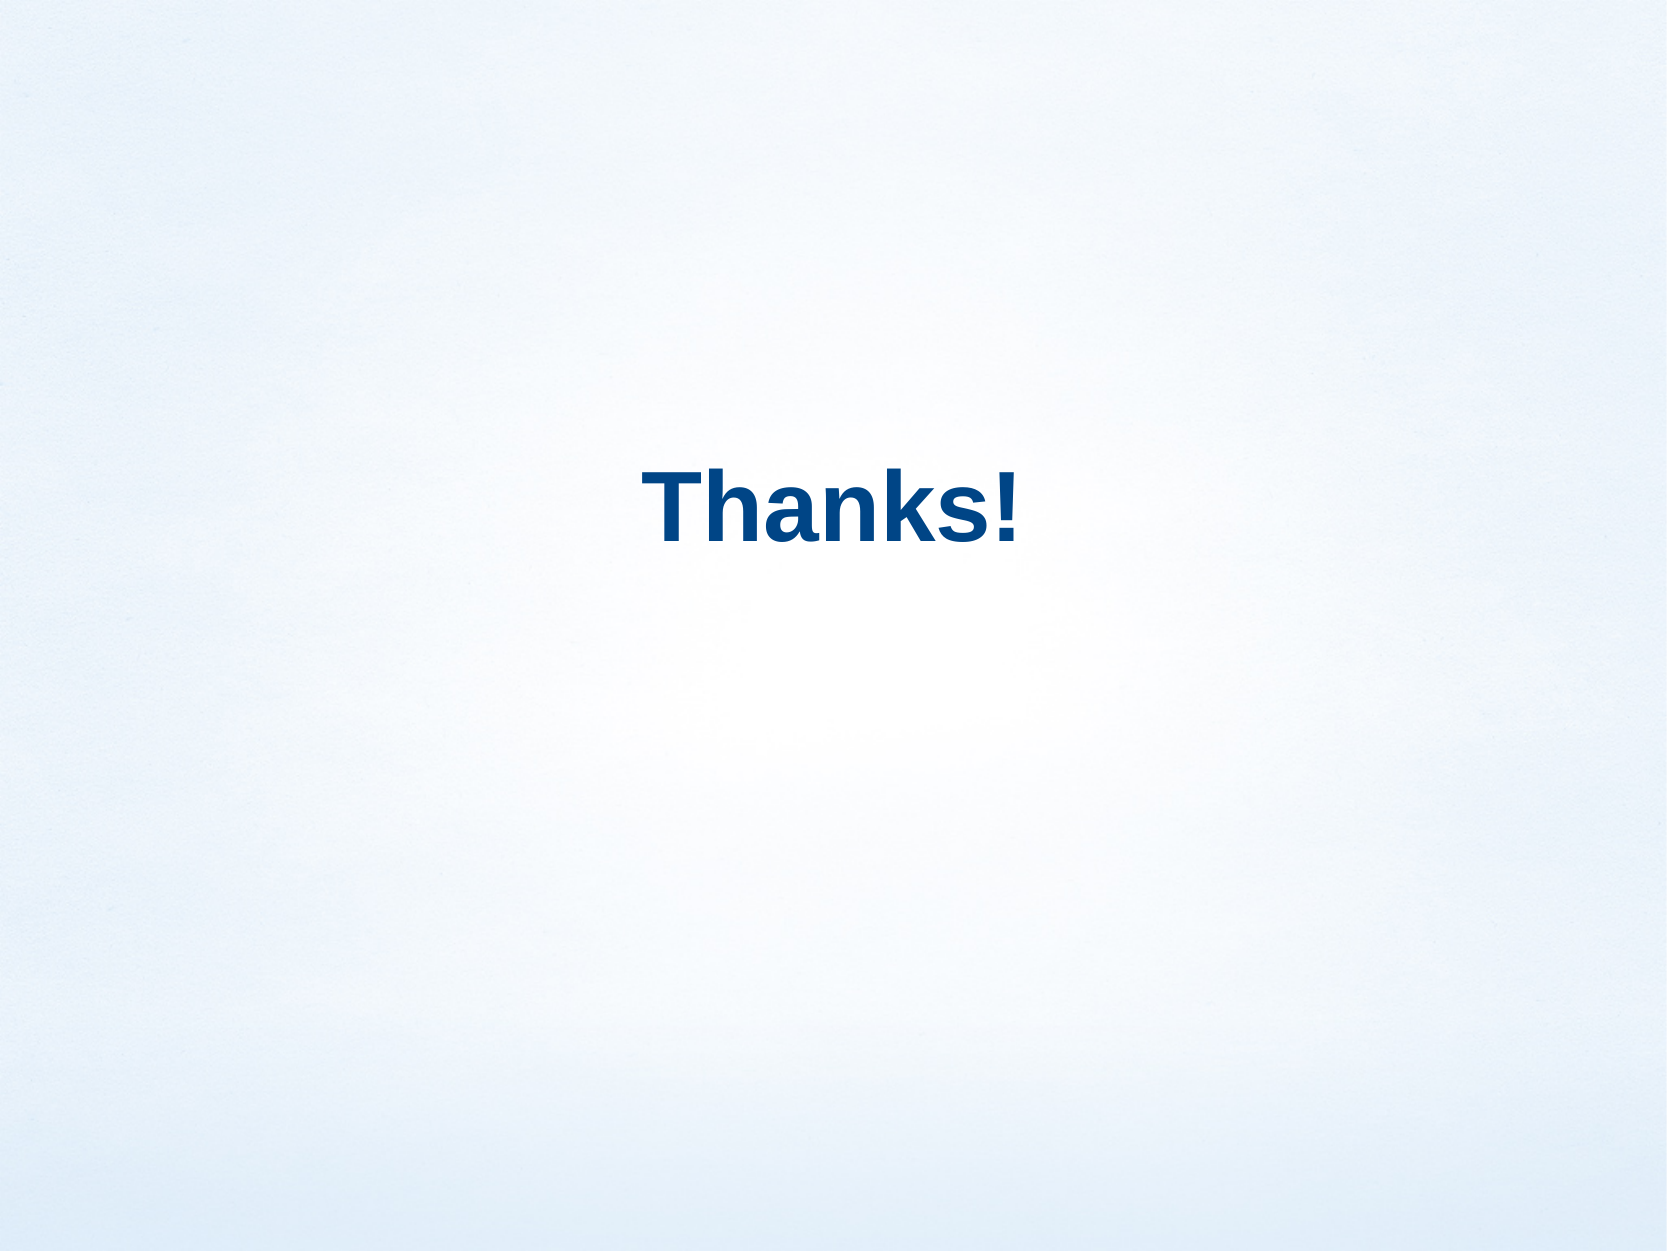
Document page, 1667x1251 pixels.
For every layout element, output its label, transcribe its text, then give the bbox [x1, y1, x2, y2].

title Thanks! [140, 450, 1526, 650]
picture [0, 0, 1667, 1251]
